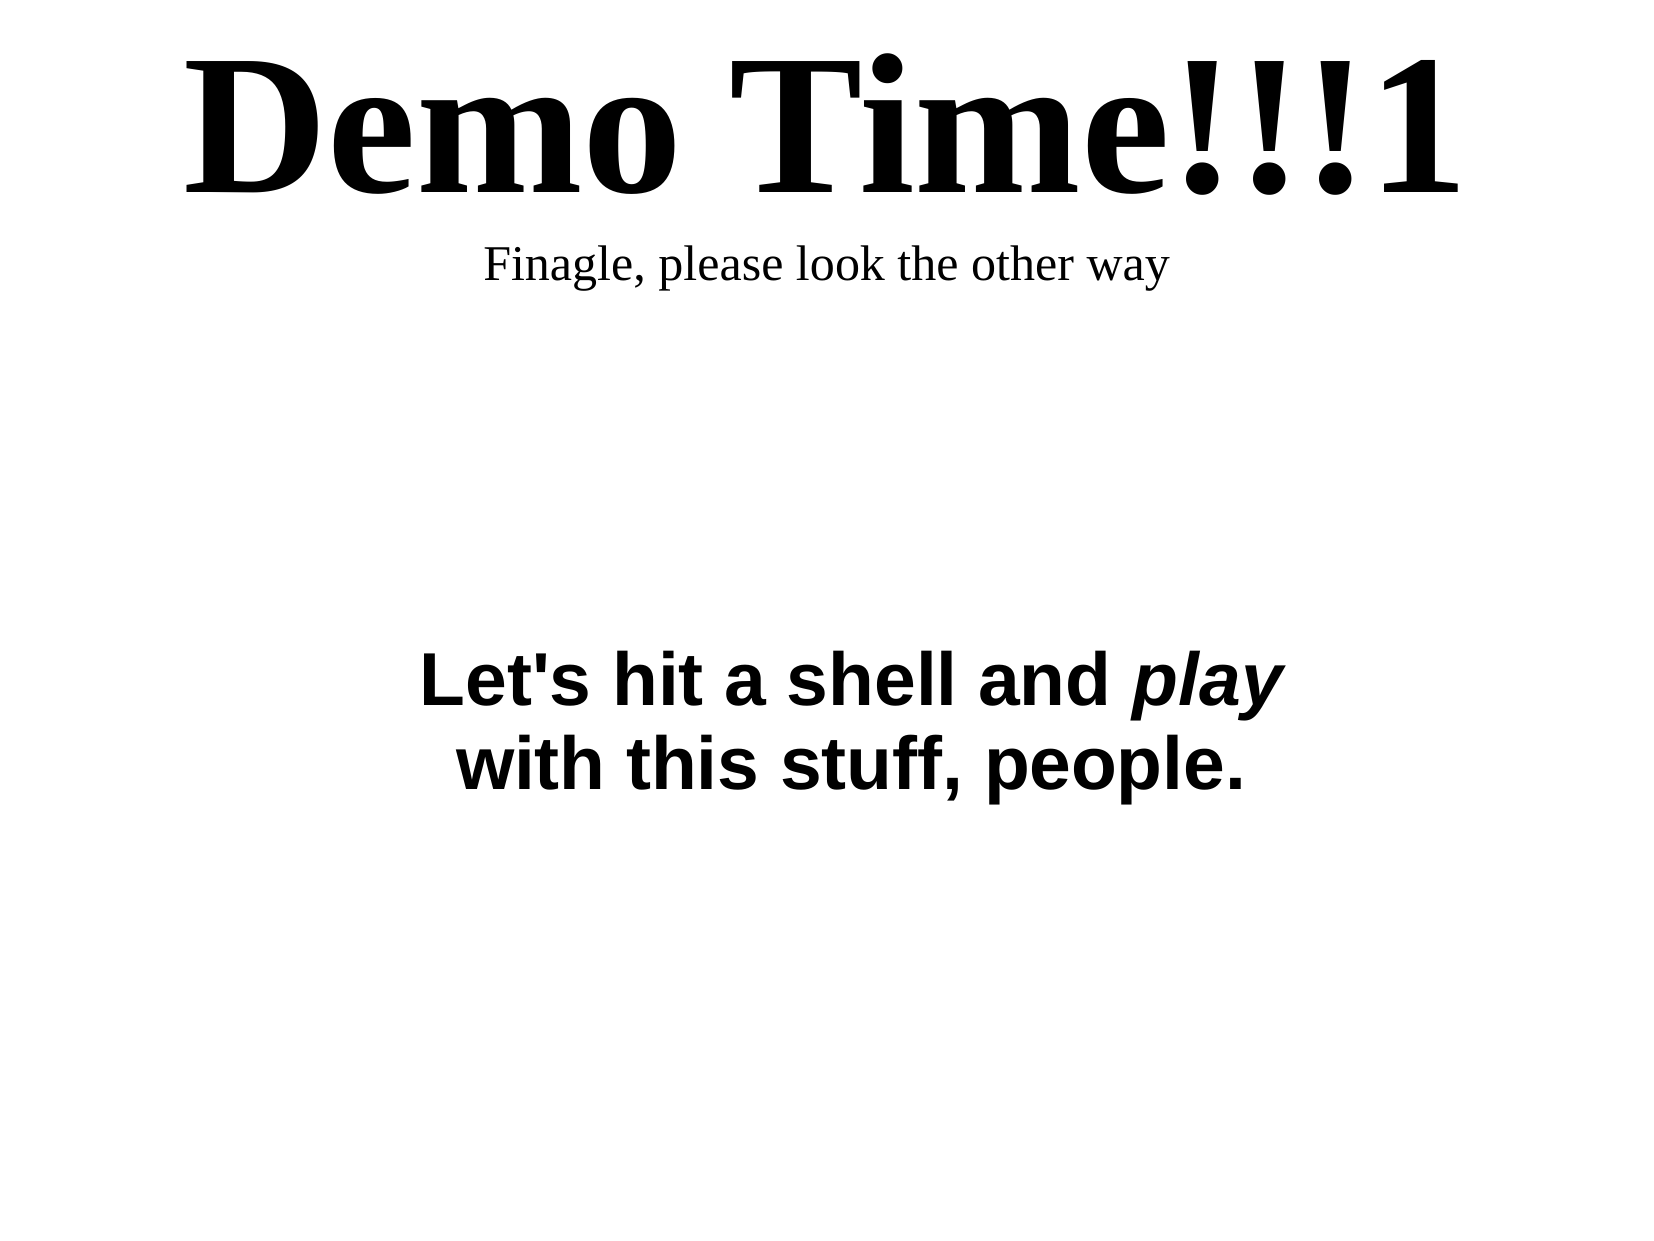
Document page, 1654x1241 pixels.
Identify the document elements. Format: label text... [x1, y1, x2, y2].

table_header Let's hit a shell and play with this stuff, people. [101, 294, 1601, 1233]
title Demo Time!!!1 Finagle, please look the other way [82, 14, 1571, 292]
